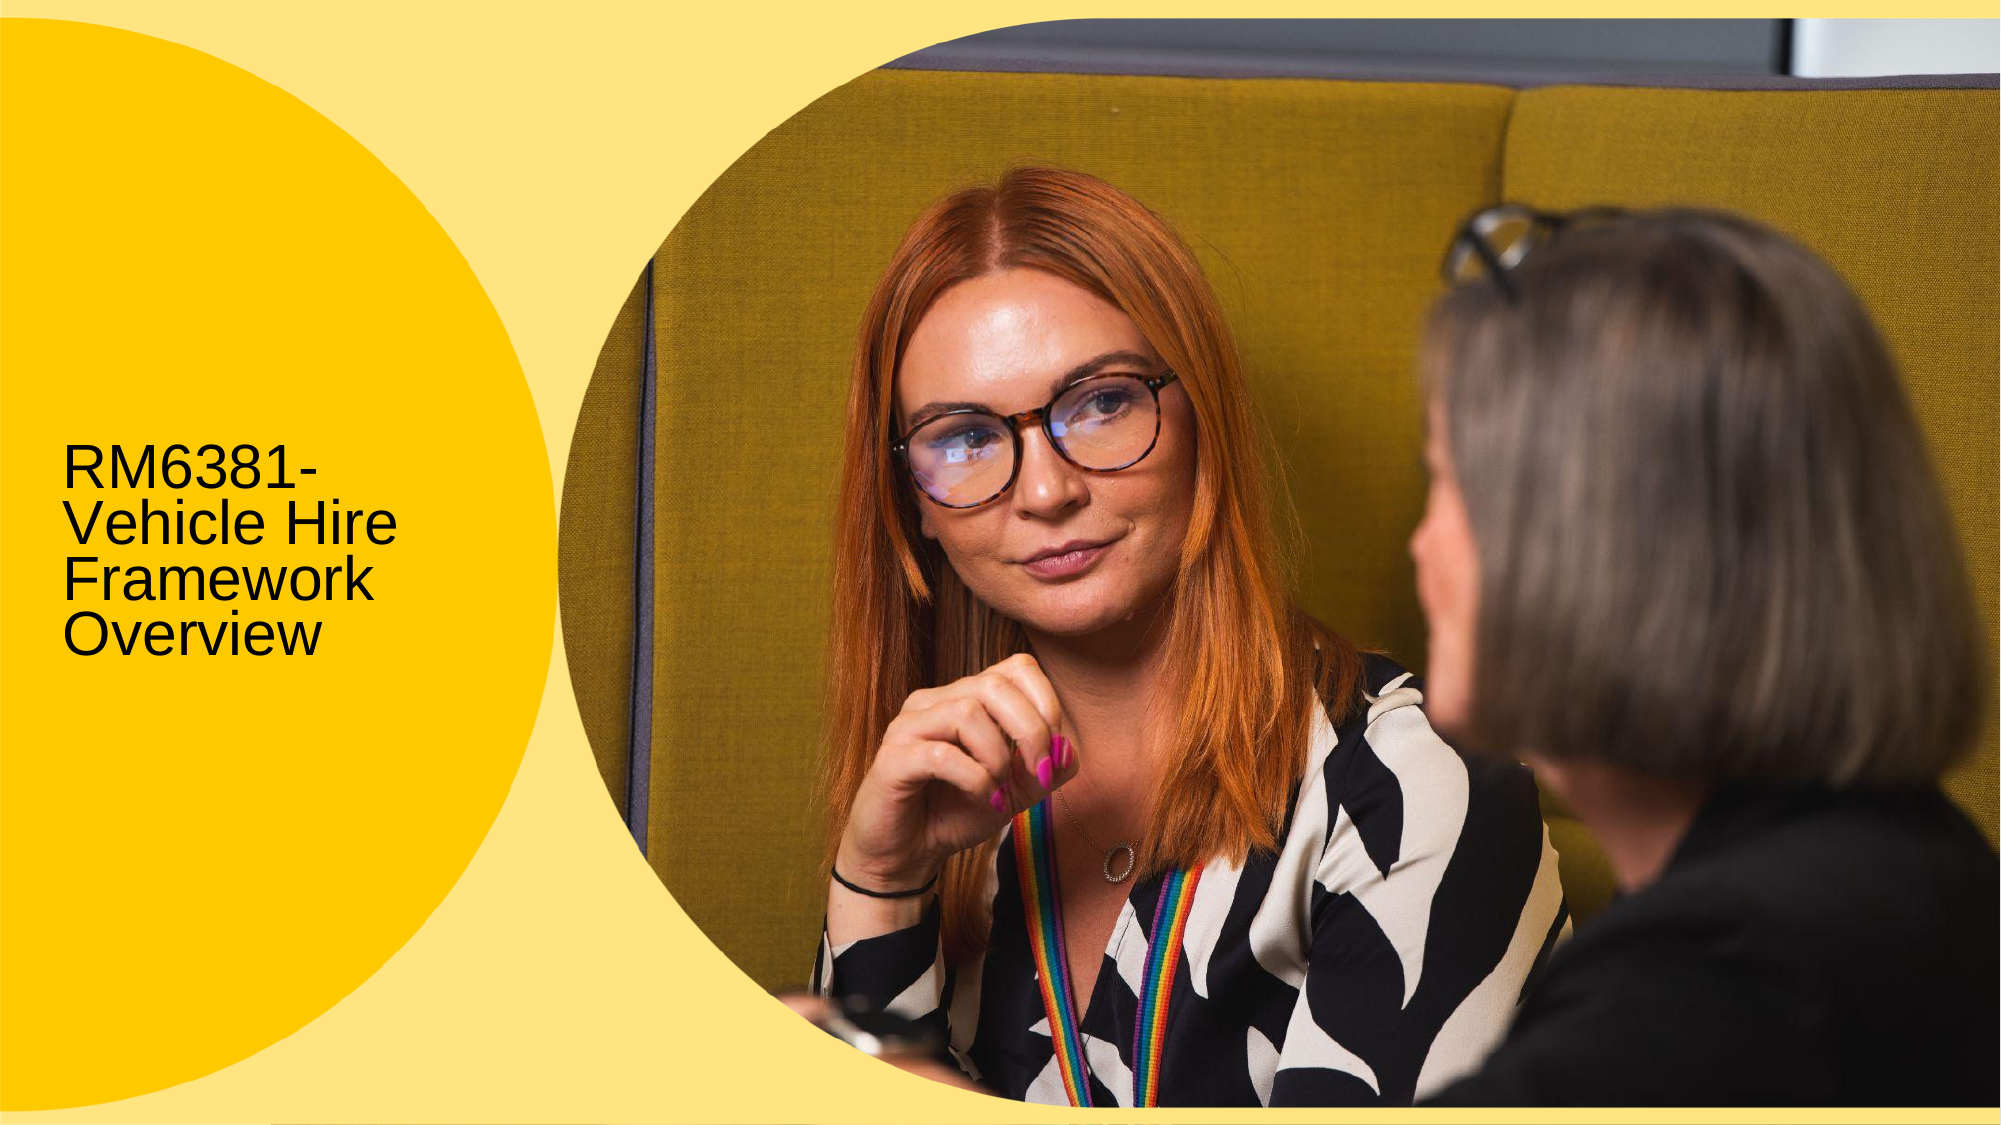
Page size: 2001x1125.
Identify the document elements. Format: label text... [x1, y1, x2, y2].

text_box RM6381- Vehicle Hire Framework Overview [42, 405, 532, 706]
